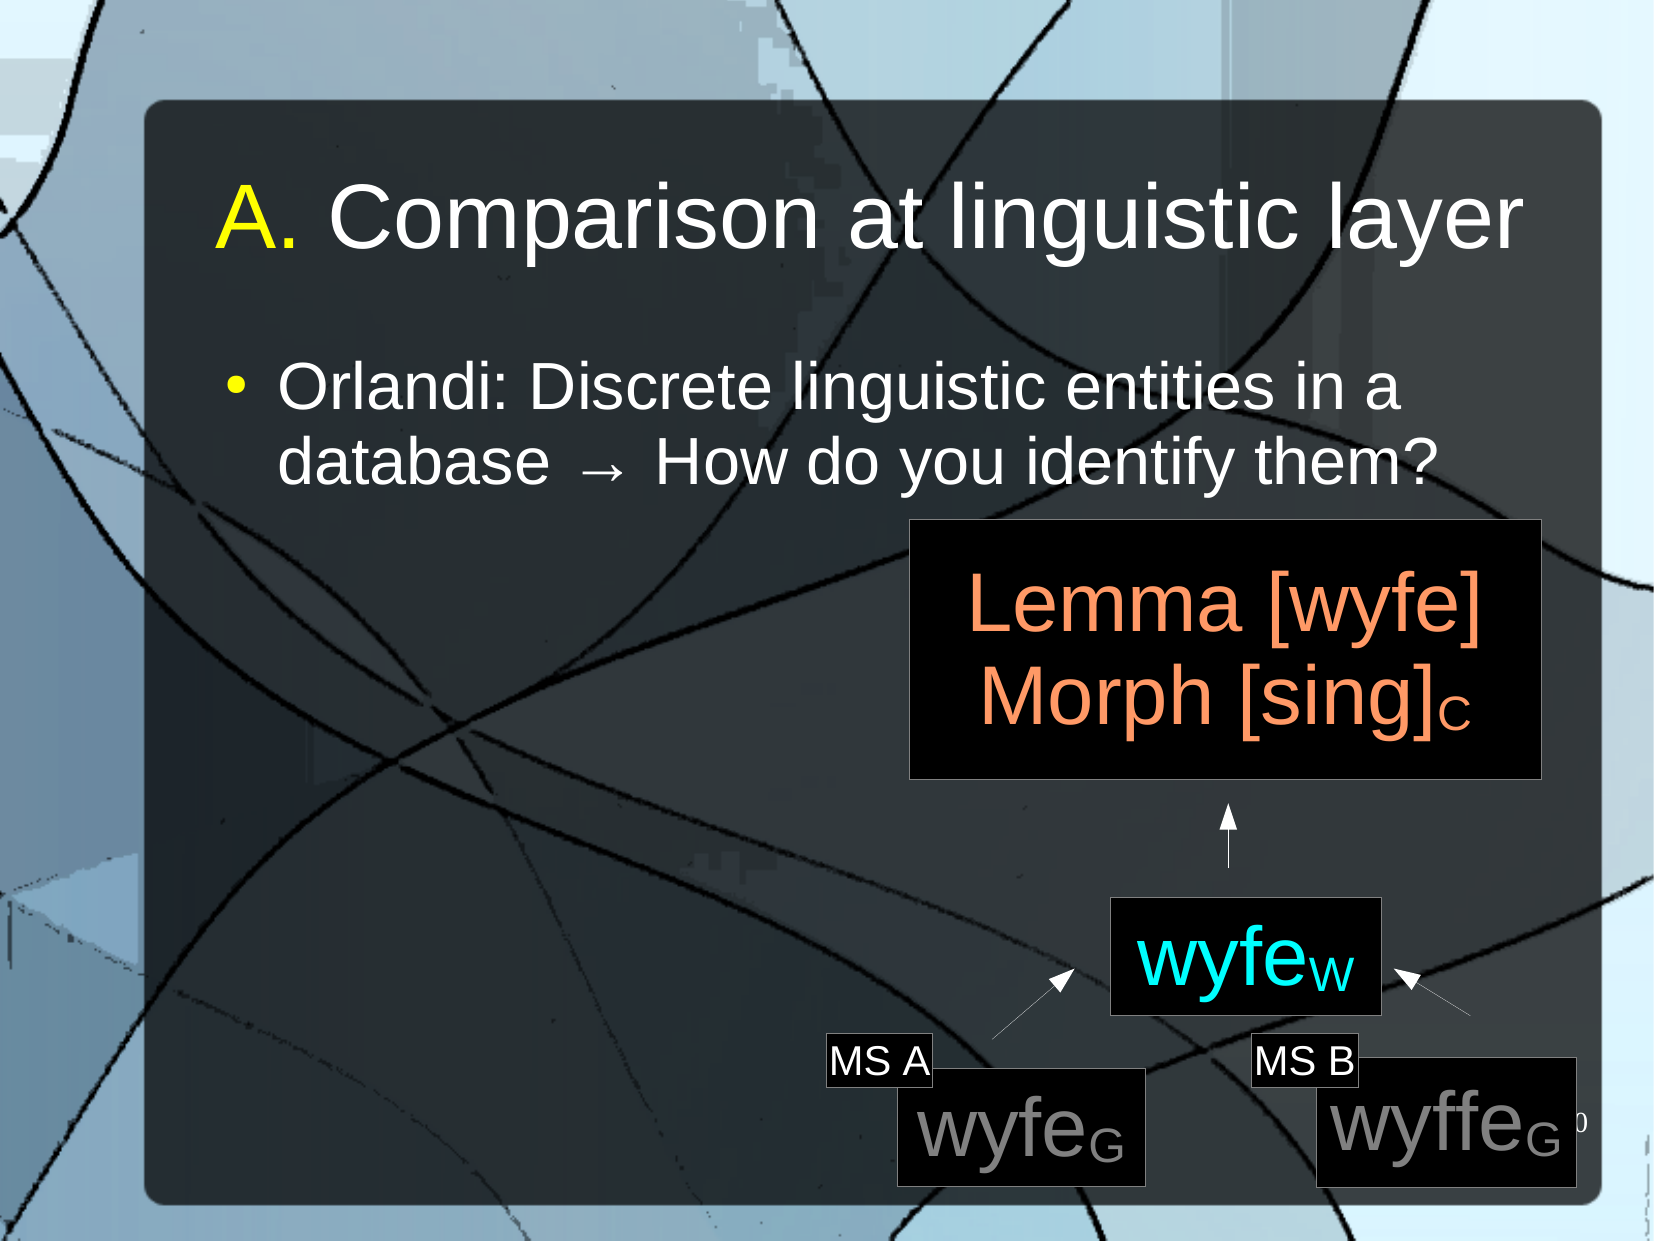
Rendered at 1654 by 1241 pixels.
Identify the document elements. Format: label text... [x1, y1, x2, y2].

text_box wyfeG [897, 1068, 1146, 1187]
picture [0, 0, 1654, 1241]
text_box wyffeG [1316, 1057, 1577, 1188]
text_box Lemma [wyfe] Morph [sing]C [909, 519, 1542, 780]
text_box MS A [826, 1033, 933, 1088]
list Orlandi: Discrete linguistic entities in a database → How do you identify them? [206, 349, 1524, 1069]
title A. Comparison at linguistic layer [159, 108, 1583, 325]
text_box MS B [1251, 1033, 1359, 1088]
text_box wyfeW [1110, 897, 1382, 1016]
